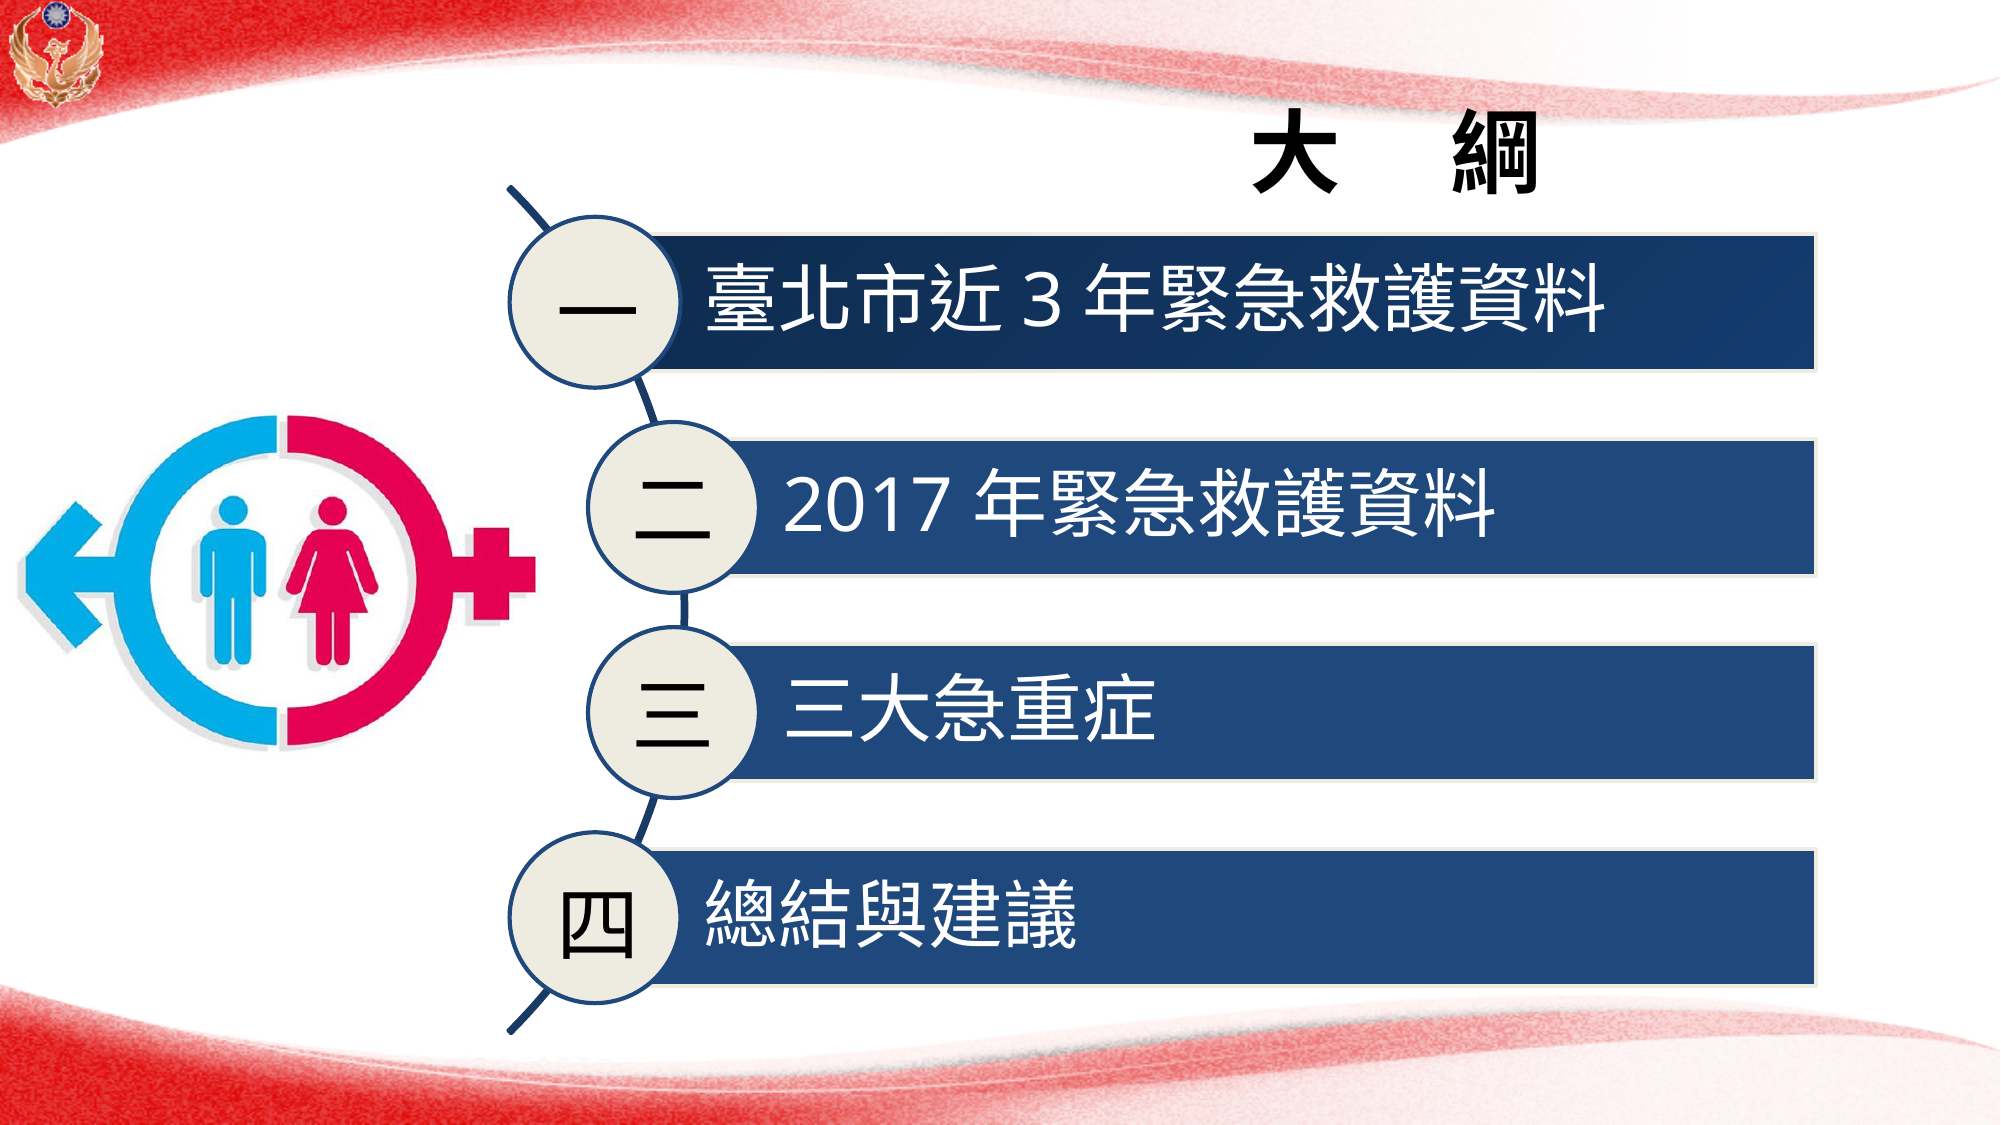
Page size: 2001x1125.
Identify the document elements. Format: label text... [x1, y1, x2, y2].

title 大 綱 [0, 91, 2000, 209]
text_box 一 [540, 252, 655, 368]
text_box [588, 627, 759, 799]
text_box [509, 832, 681, 1004]
text_box 二 [615, 449, 730, 565]
text_box 四 [540, 864, 655, 980]
text_box 三 [615, 655, 730, 771]
picture [0, 0, 2001, 1125]
text_box [509, 216, 681, 388]
text_box 臺北市近3年緊急救護資料 [647, 233, 1816, 371]
text_box 總結與建議 [647, 849, 1816, 987]
text_box 2017年緊急救護資料 [726, 439, 1816, 576]
text_box 三大急重症 [726, 644, 1816, 781]
text_box [588, 421, 759, 593]
